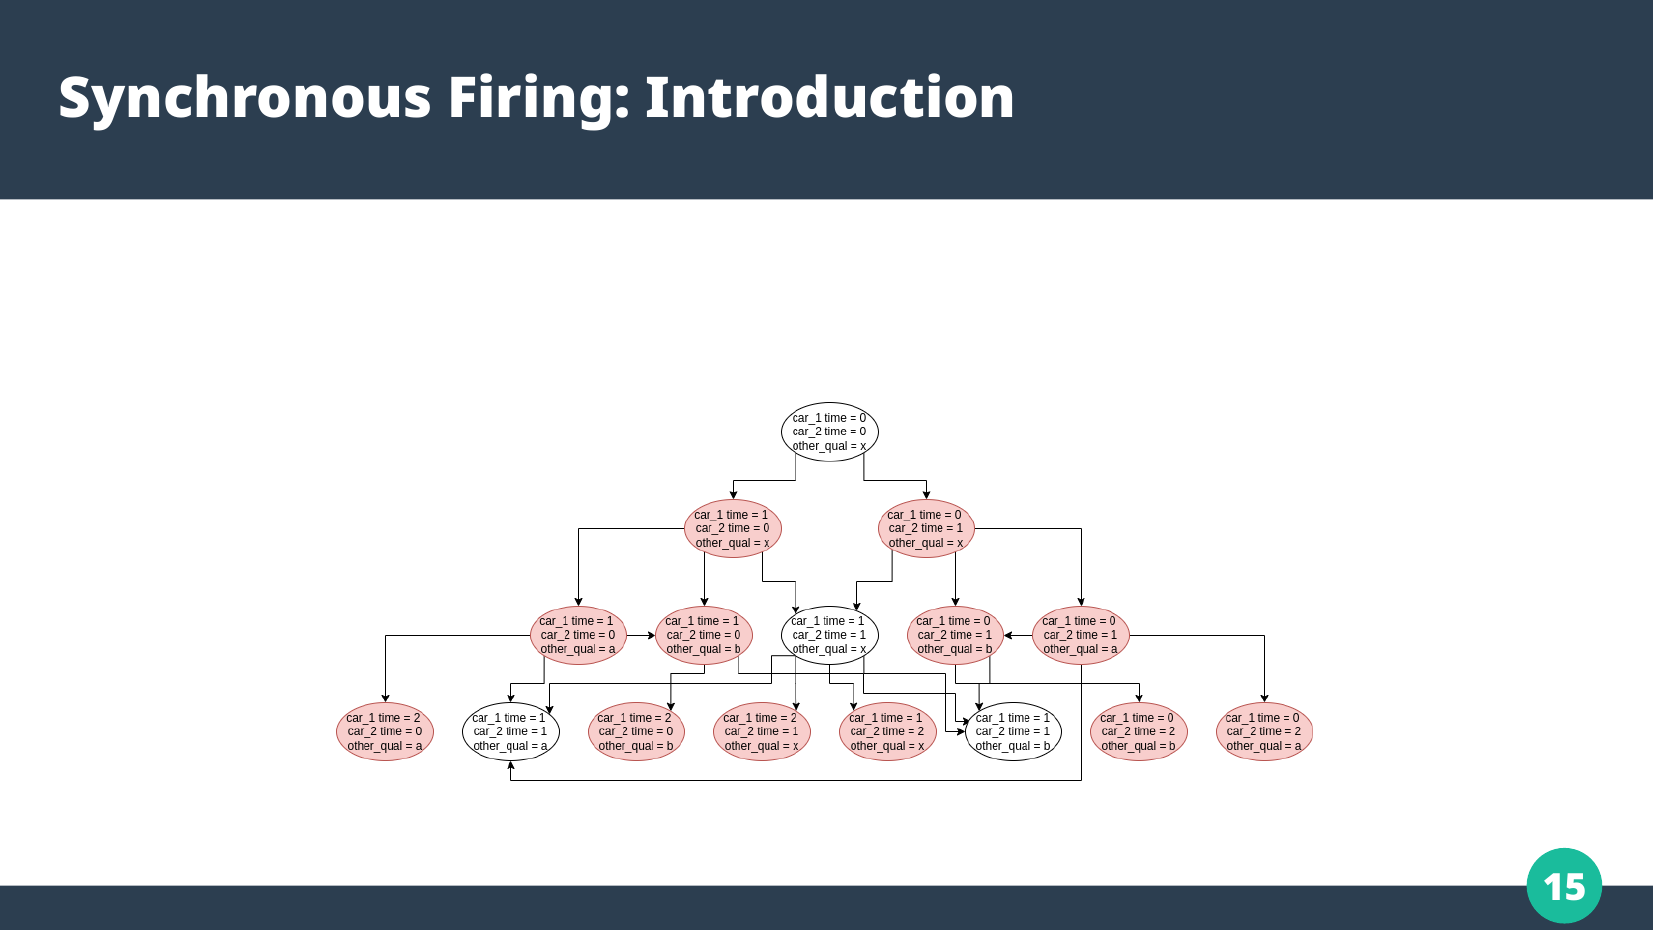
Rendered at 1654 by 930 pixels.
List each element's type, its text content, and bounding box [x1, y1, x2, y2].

picture [336, 402, 1313, 788]
title Synchronous Firing: Introduction [58, 36, 1594, 155]
